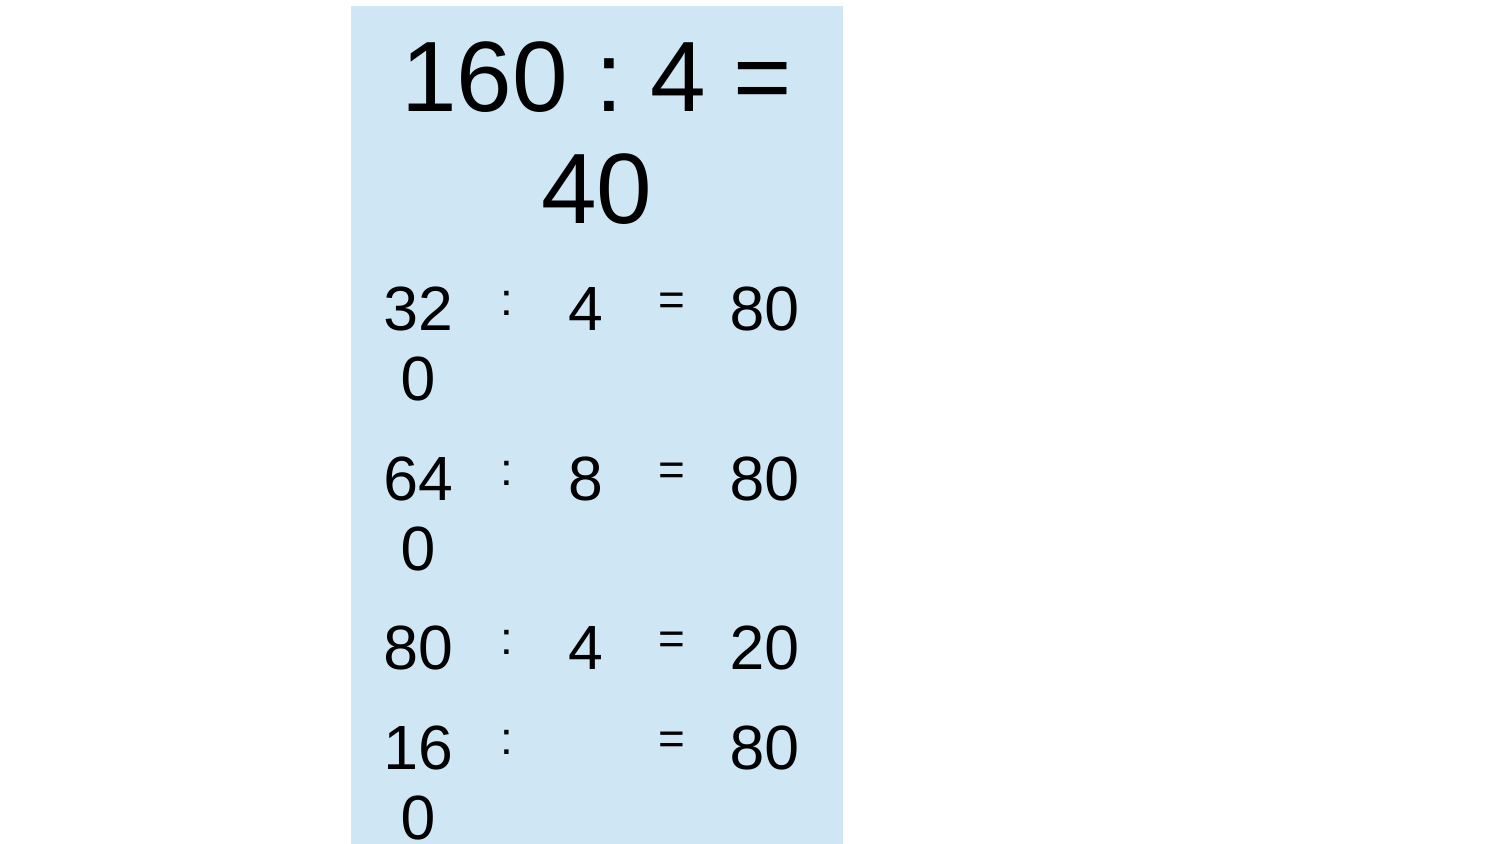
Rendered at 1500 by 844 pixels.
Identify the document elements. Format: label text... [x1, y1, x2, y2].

table_cell = [643, 259, 686, 429]
table_cell 20 [686, 598, 843, 698]
table_cell 80 [686, 698, 843, 844]
table_cell = [643, 429, 686, 598]
table_cell = [643, 598, 686, 698]
table_cell 80 [686, 259, 843, 429]
table_cell = [643, 698, 686, 844]
table_cell [528, 698, 643, 844]
table_cell 160 [351, 698, 485, 844]
table_cell : [485, 429, 528, 598]
table_cell 80 [351, 598, 485, 698]
table_cell 320 [351, 259, 485, 429]
table_cell 4 [528, 259, 643, 429]
table_cell 8 [528, 429, 643, 598]
table_cell 640 [351, 429, 485, 598]
table_header 160 : 4 = 40 [351, 6, 843, 259]
table_cell : [485, 259, 528, 429]
table_cell 80 [686, 429, 843, 598]
table_cell 4 [528, 598, 643, 698]
table_cell : [485, 698, 528, 844]
table_cell : [485, 598, 528, 698]
